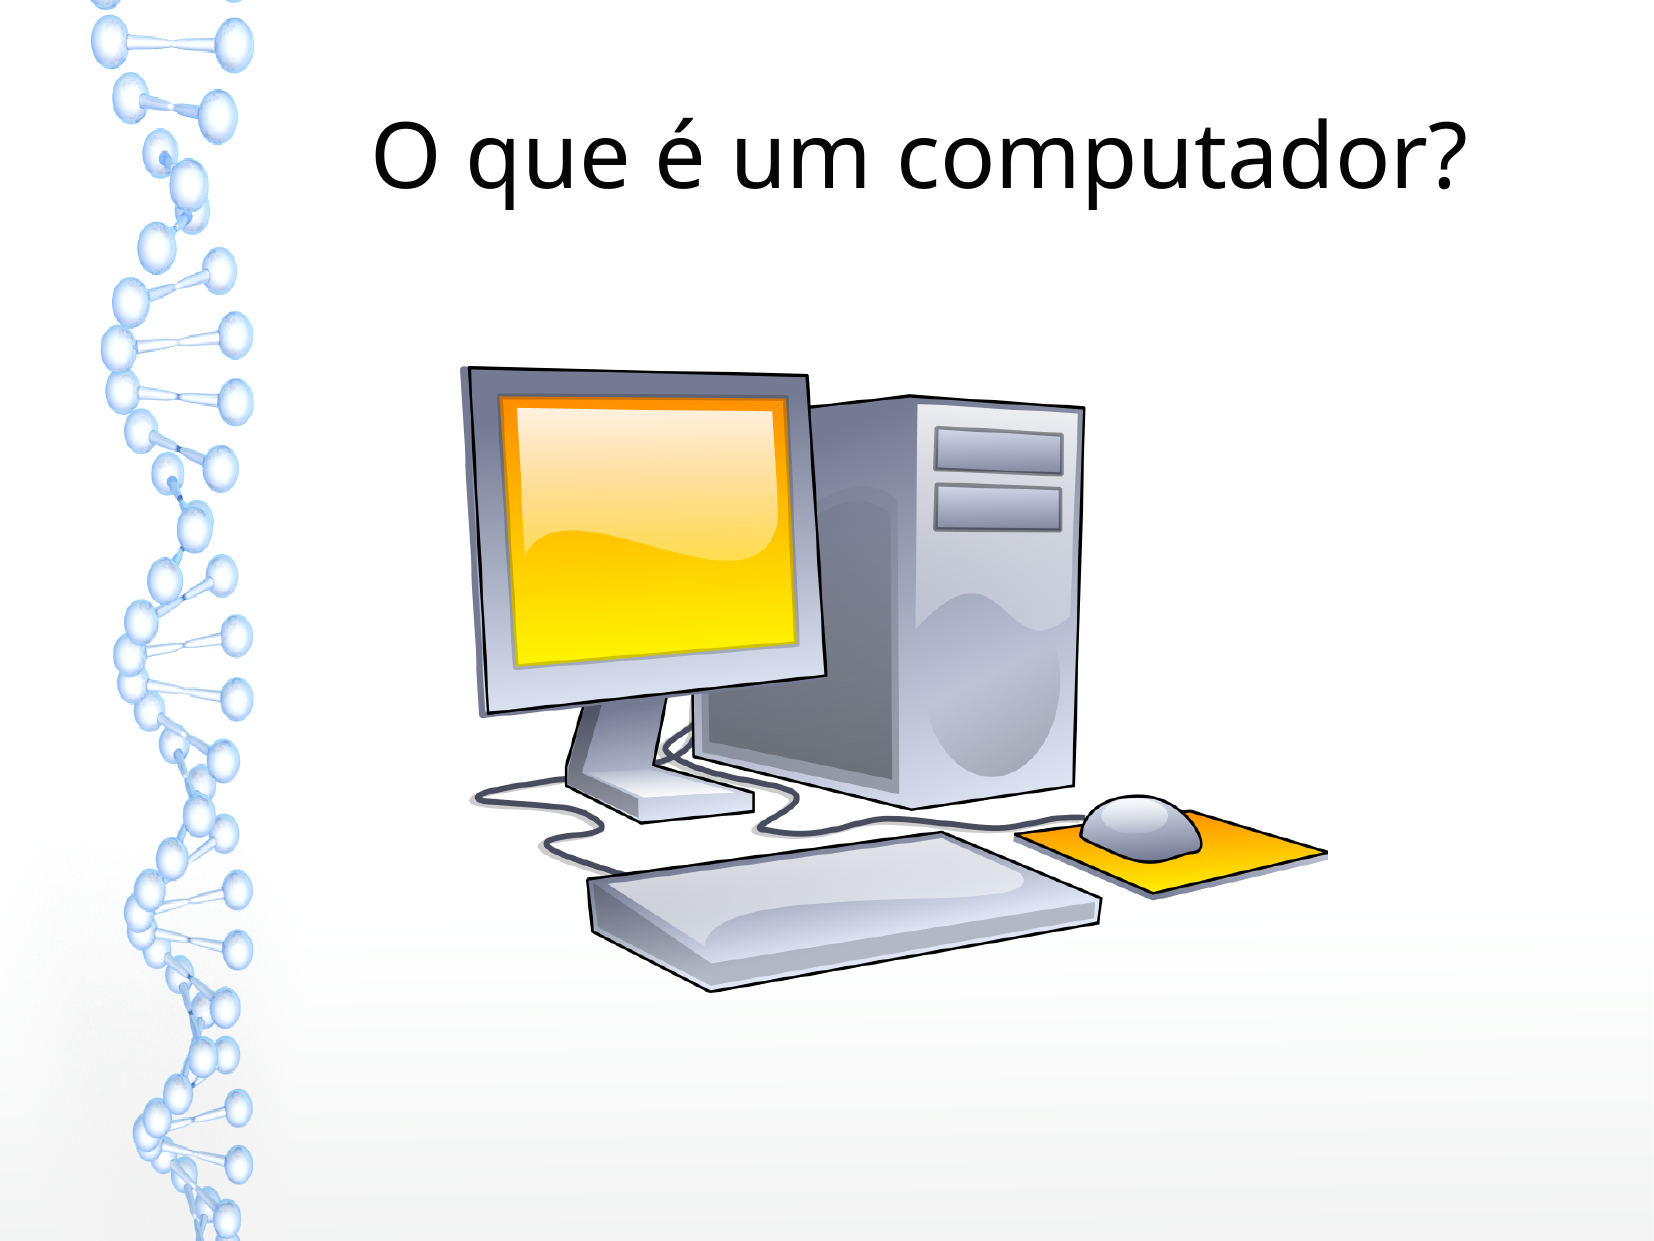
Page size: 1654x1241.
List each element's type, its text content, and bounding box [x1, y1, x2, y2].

picture [0, 0, 1654, 1241]
title O que é um computador? [269, 49, 1571, 257]
